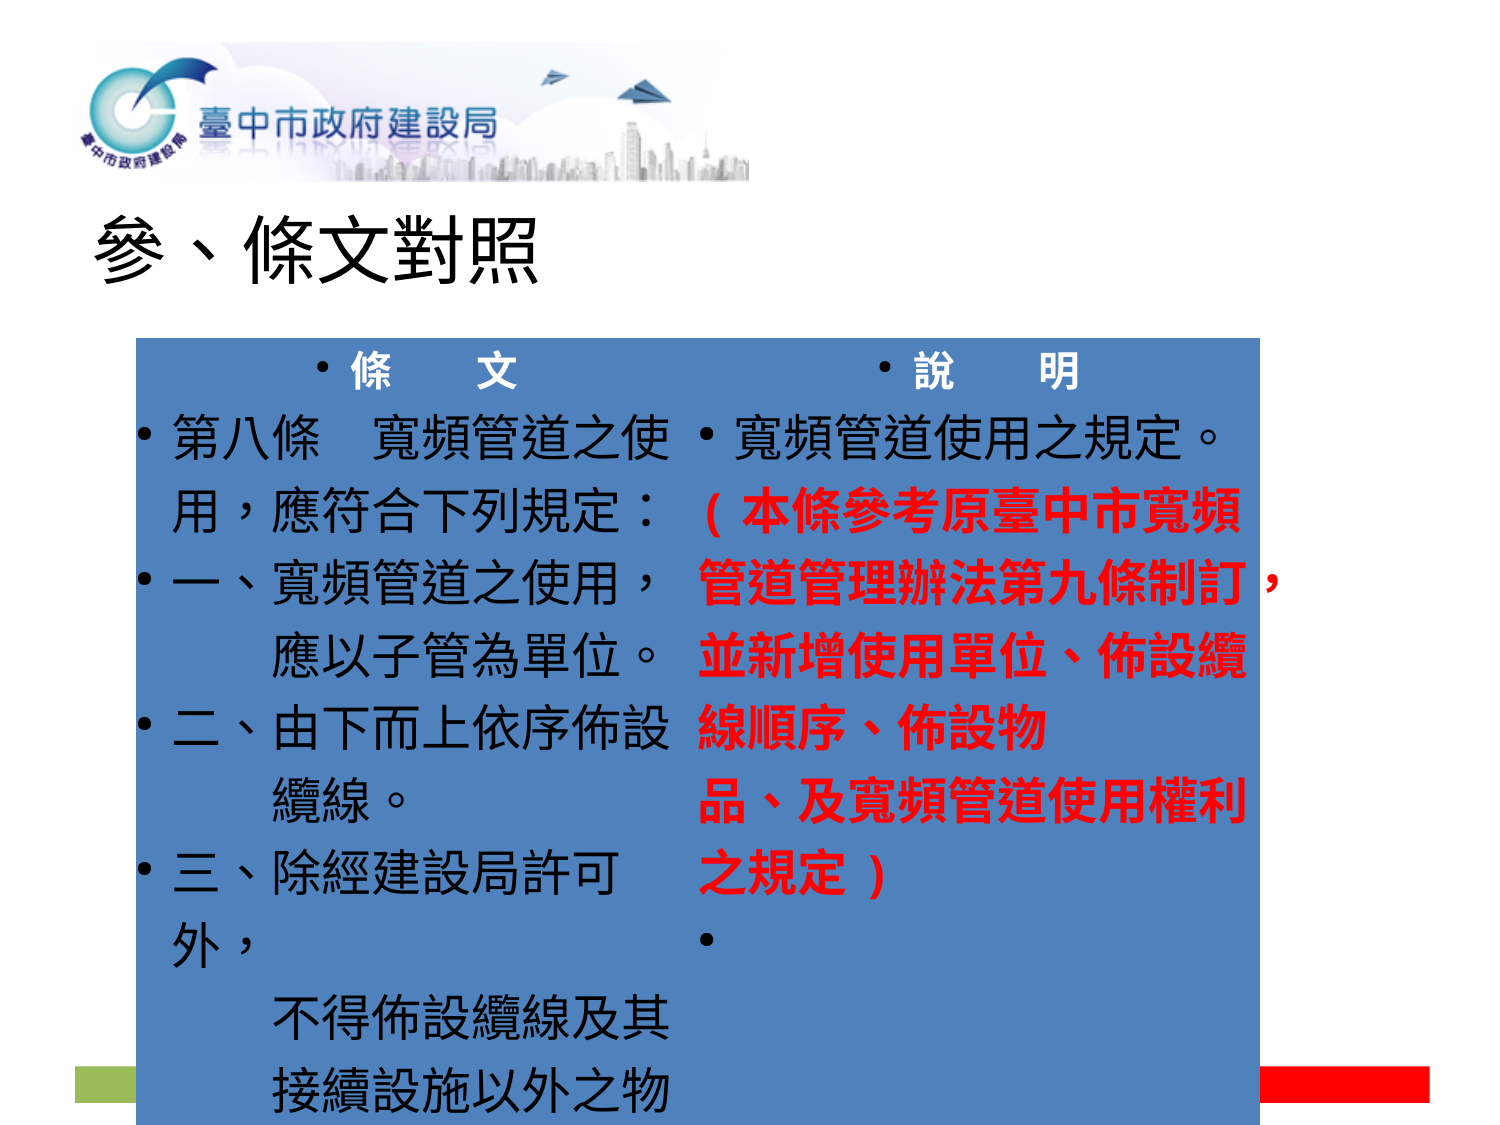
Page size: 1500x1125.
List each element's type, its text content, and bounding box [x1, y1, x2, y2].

table_cell 第八條 寬頻管道之使用，應符合下列規定： 一、寬頻管道之使用， 應以子管為單位。 二、由下而上依序佈設 纜線。 三、除經建設局許可外， 不得佈設纜線及其 接續設施以外之物 品。 [136, 399, 698, 1125]
text_box 參、條文對照 [76, 196, 1427, 303]
table_header 條 文 [136, 338, 698, 399]
text_box [1260, 1053, 1489, 1114]
table_cell 寬頻管道使用之規定。 (本條參考原臺中市寬頻管道管理辦法第九條制訂，並新增使用單位、佈設纜線順序、佈設物 品、及寬頻管道使用權利之規定) [698, 399, 1260, 1125]
table_header 說 明 [698, 338, 1260, 399]
